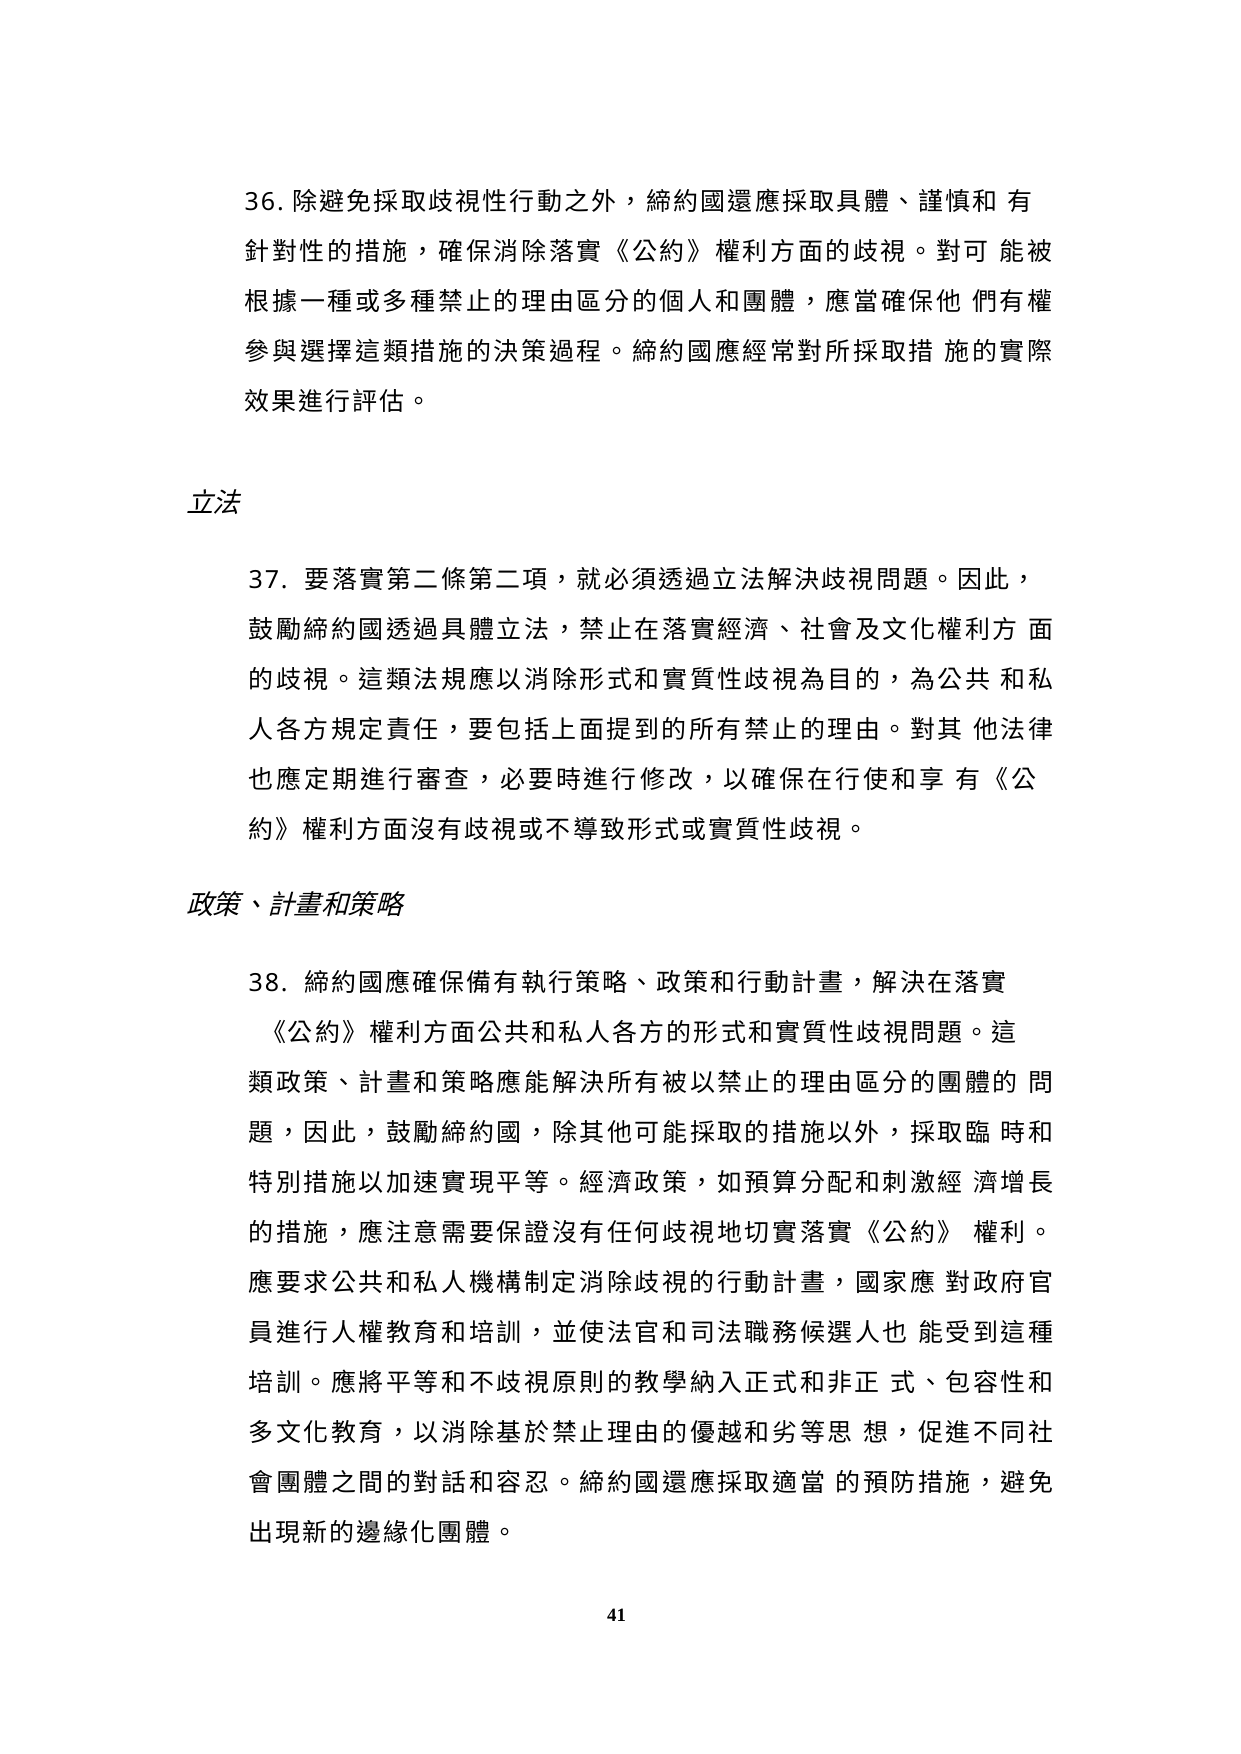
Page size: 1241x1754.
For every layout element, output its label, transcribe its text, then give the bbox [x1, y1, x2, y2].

text_box 41 [607, 1603, 633, 1623]
text_box 立法 37. 要落實第二條第二項，就必須透過立法解決歧視問題。因此， 鼓勵締約國透過具體立法，禁止在落實經濟、社會及文化權利方 面的歧視。這類法規應以消除形式和實質性歧視為目的，為公共 和私人各方規定責任，要包括上面提到的所有禁止的理由。對其 他法律也應定期進行審查，必要時進行修改，以確保在行使和享 有《公約》權利方面沒有歧視或不導致形式或實質性歧視。 政策、計畫和策略 38. 締約國應確保備有執行策略、政策和行動計晝，解決在落實 《公約》權利方面公共和私人各方的形式和實質性歧視問題。這 類政策、計晝和策略應能解決所有被以禁止的理由區分的團體的 問題，因此，鼓勵締約國，除其他可能採取的措施以外，採取臨 時和特別措施以加速實現平等。經濟政策，如預算分配和刺激經 濟增長的措施，應注意需要保證沒有任何歧視地切實落實《公約》 權利。應要求公共和私人機構制定消除歧視的行動計晝，國家應 對政府官員進行人權教育和培訓，並使法官和司法職務候選人也 能受到這種培訓。應將平等和不歧視原則的教學納入正式和非正 式、包容性和多文化教育，以消除基於禁止理由的優越和劣等思 想，促進不同社會團體之間的對話和容忍。締約國還應採取適當 的預防措施，避免出現新的邊緣化團體。 [186, 485, 1056, 1573]
text_box 36.除避免採取歧視性行動之外，締約國還應採取具體、謹慎和 有針對性的措施，確保消除落實《公約》權利方面的歧視。對可 能被根據一種或多種禁止的理由區分的個人和團體，應當確保他 們有權參與選擇這類措施的決策過程。締約國應經常對所採取措 施的實際效果進行評估。 [244, 165, 1055, 398]
